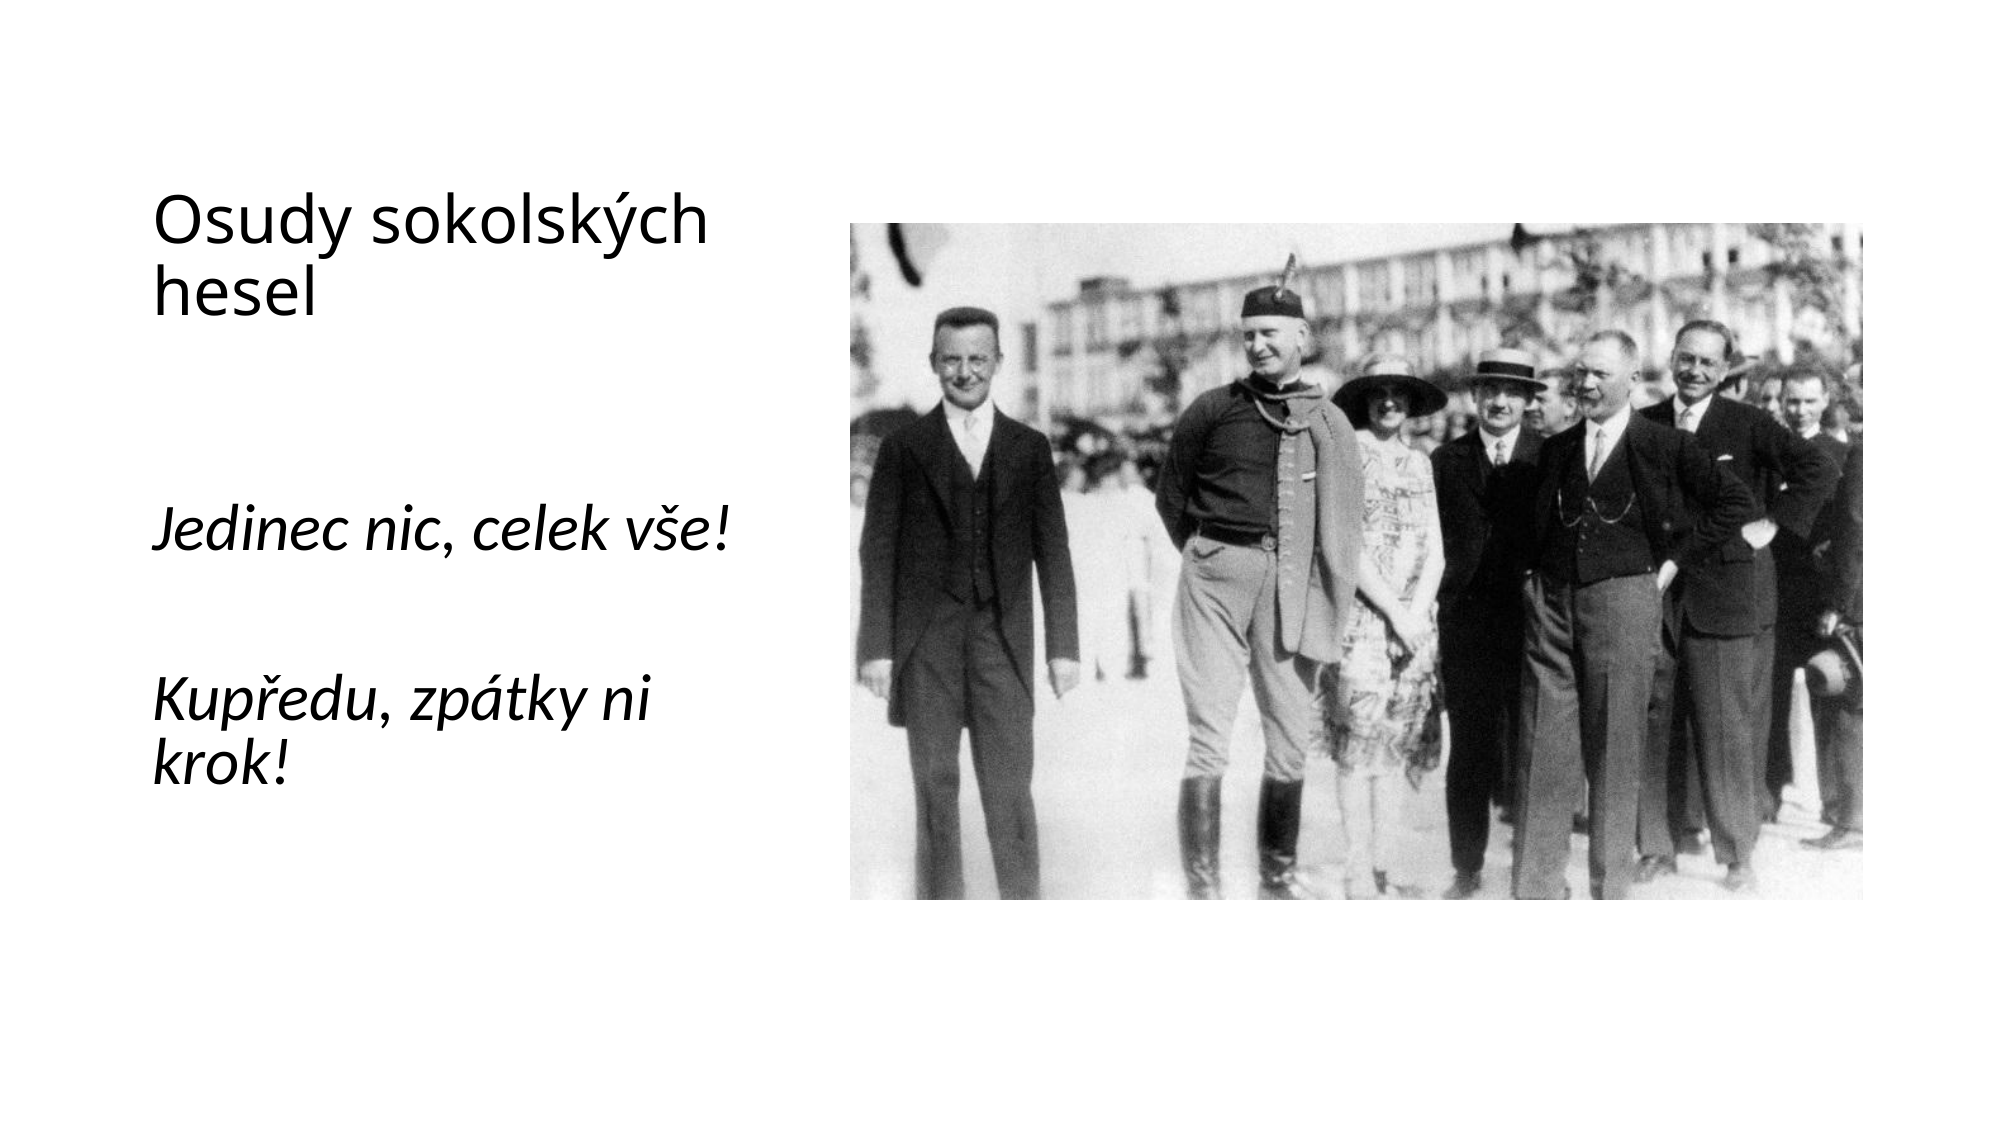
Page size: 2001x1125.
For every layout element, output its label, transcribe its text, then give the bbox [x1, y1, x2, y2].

title Osudy sokolských hesel [137, 75, 783, 338]
picture [850, 223, 1863, 900]
list Jedinec nic, celek vše! Kupředu, zpátky ni krok! [137, 491, 783, 820]
